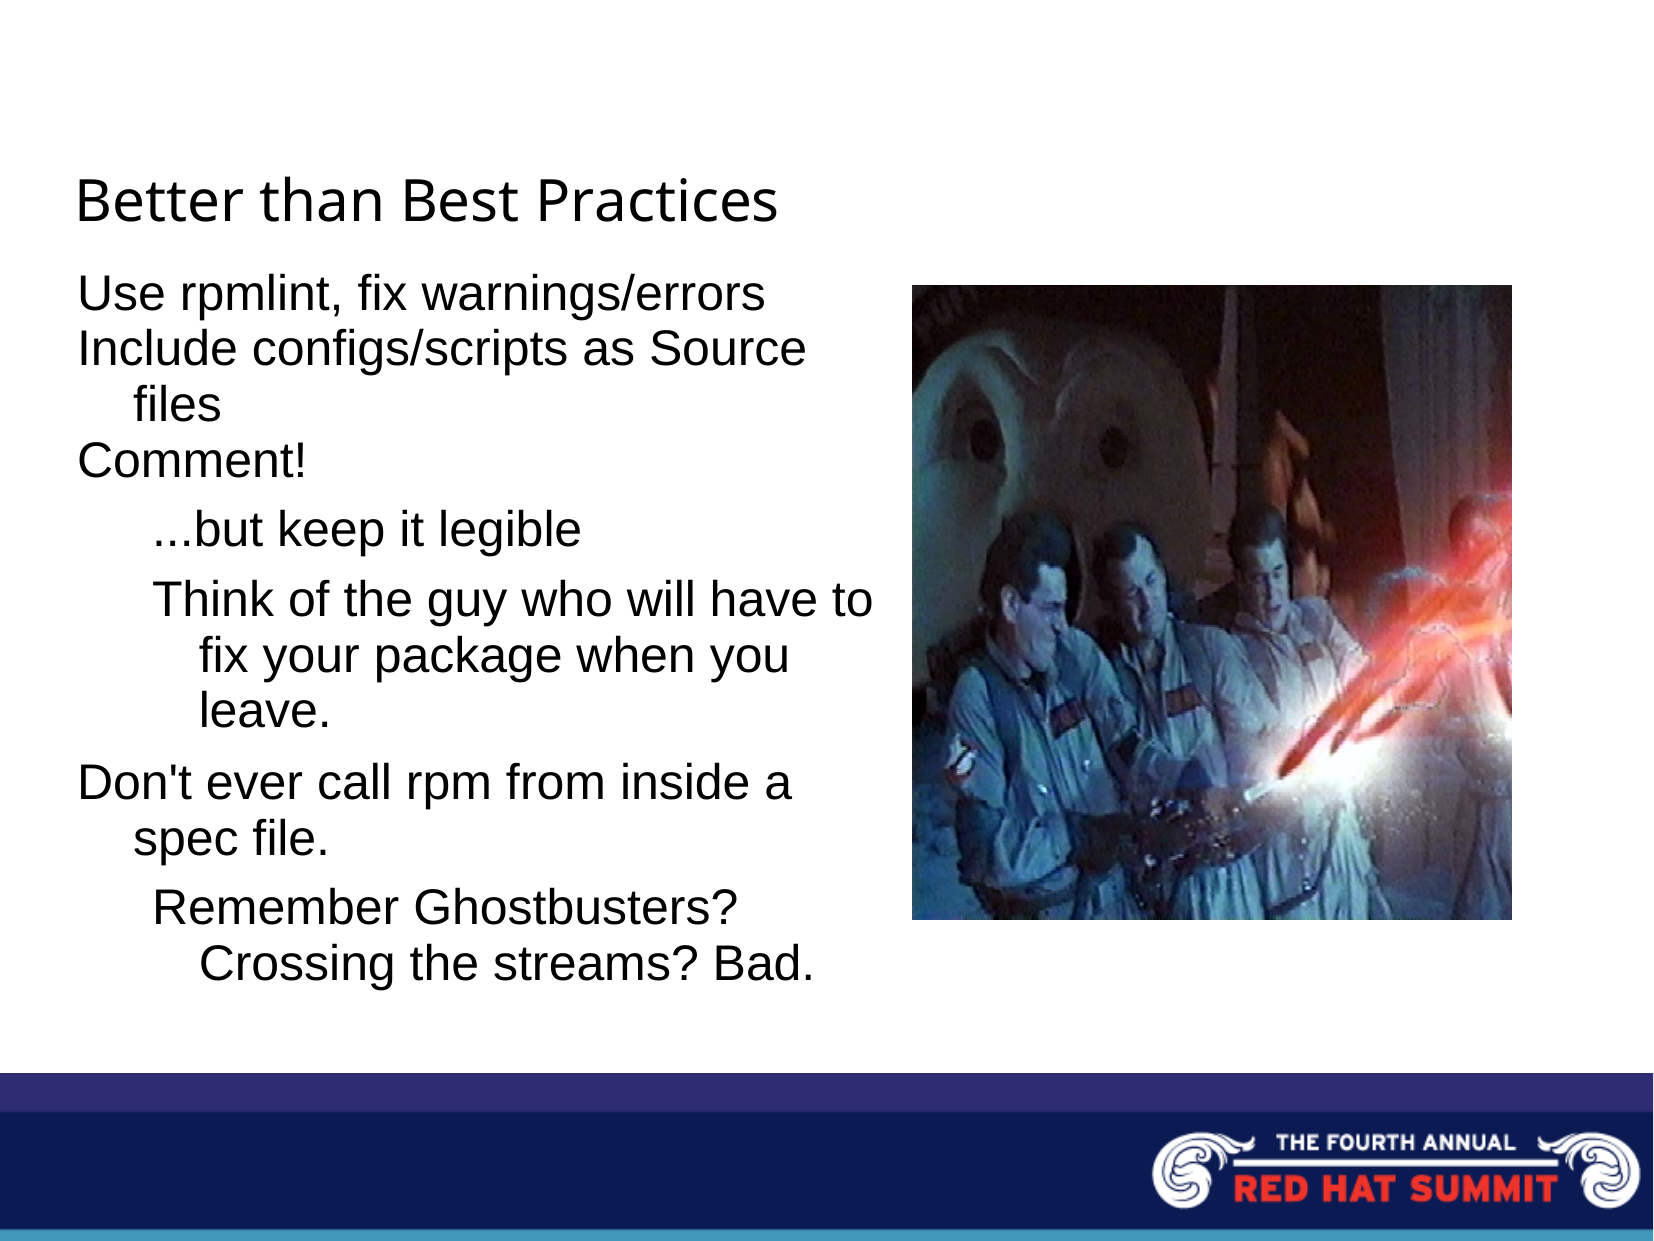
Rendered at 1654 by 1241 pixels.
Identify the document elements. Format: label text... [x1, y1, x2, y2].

list Use rpmlint, fix warnings/errors Include configs/scripts as Source files Comment! ...but keep it legible Think of the guy who will have to fix your package when you leave. Don't ever call rpm from inside a spec file. Remember Ghostbusters? Crossing the streams? Bad. [77, 264, 906, 1174]
picture [912, 285, 1512, 920]
title Better than Best Practices [74, 140, 1506, 259]
picture [0, 1073, 1654, 1241]
